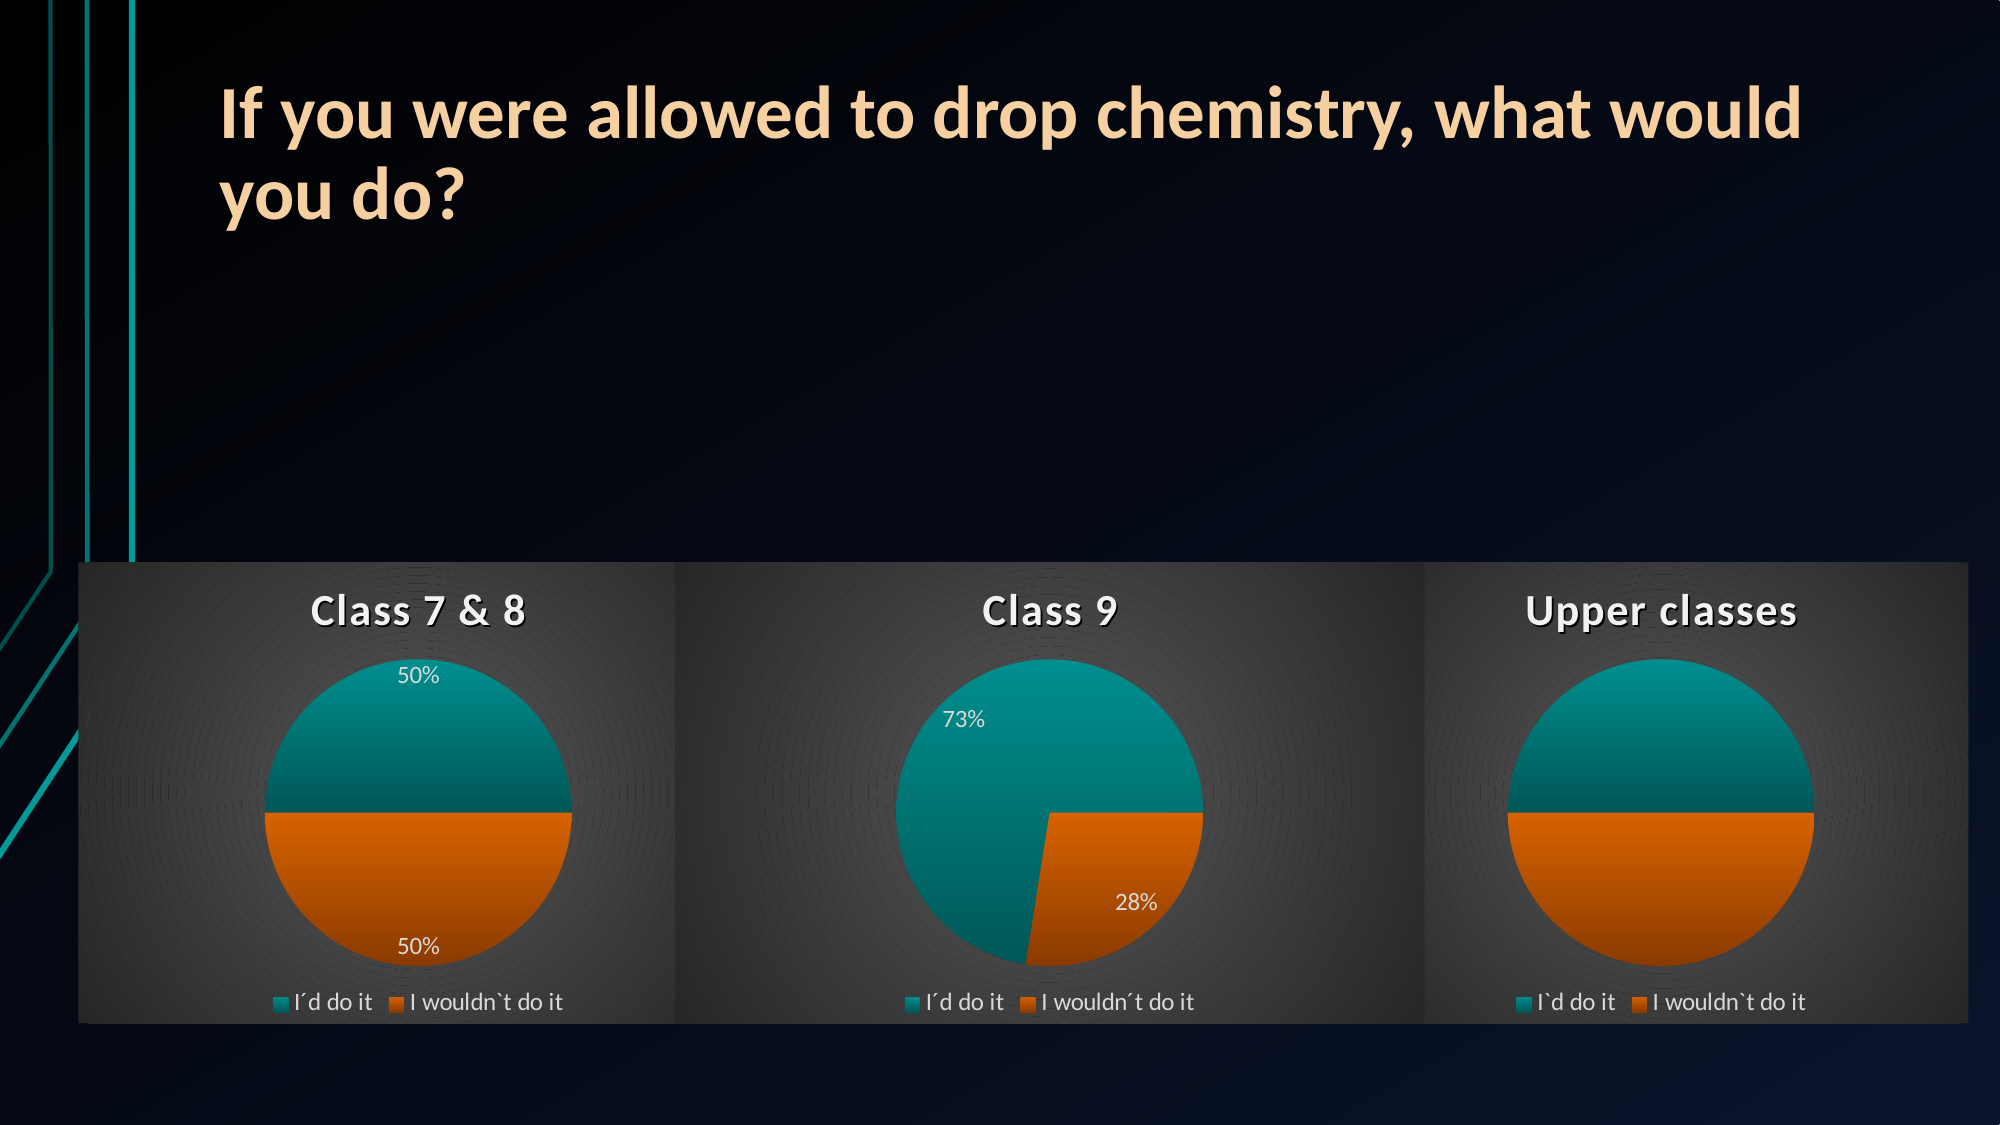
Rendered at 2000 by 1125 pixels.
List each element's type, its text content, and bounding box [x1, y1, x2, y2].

title If you were allowed to drop chemistry, what would you do? [199, 45, 1900, 246]
chart [78, 562, 1969, 1024]
